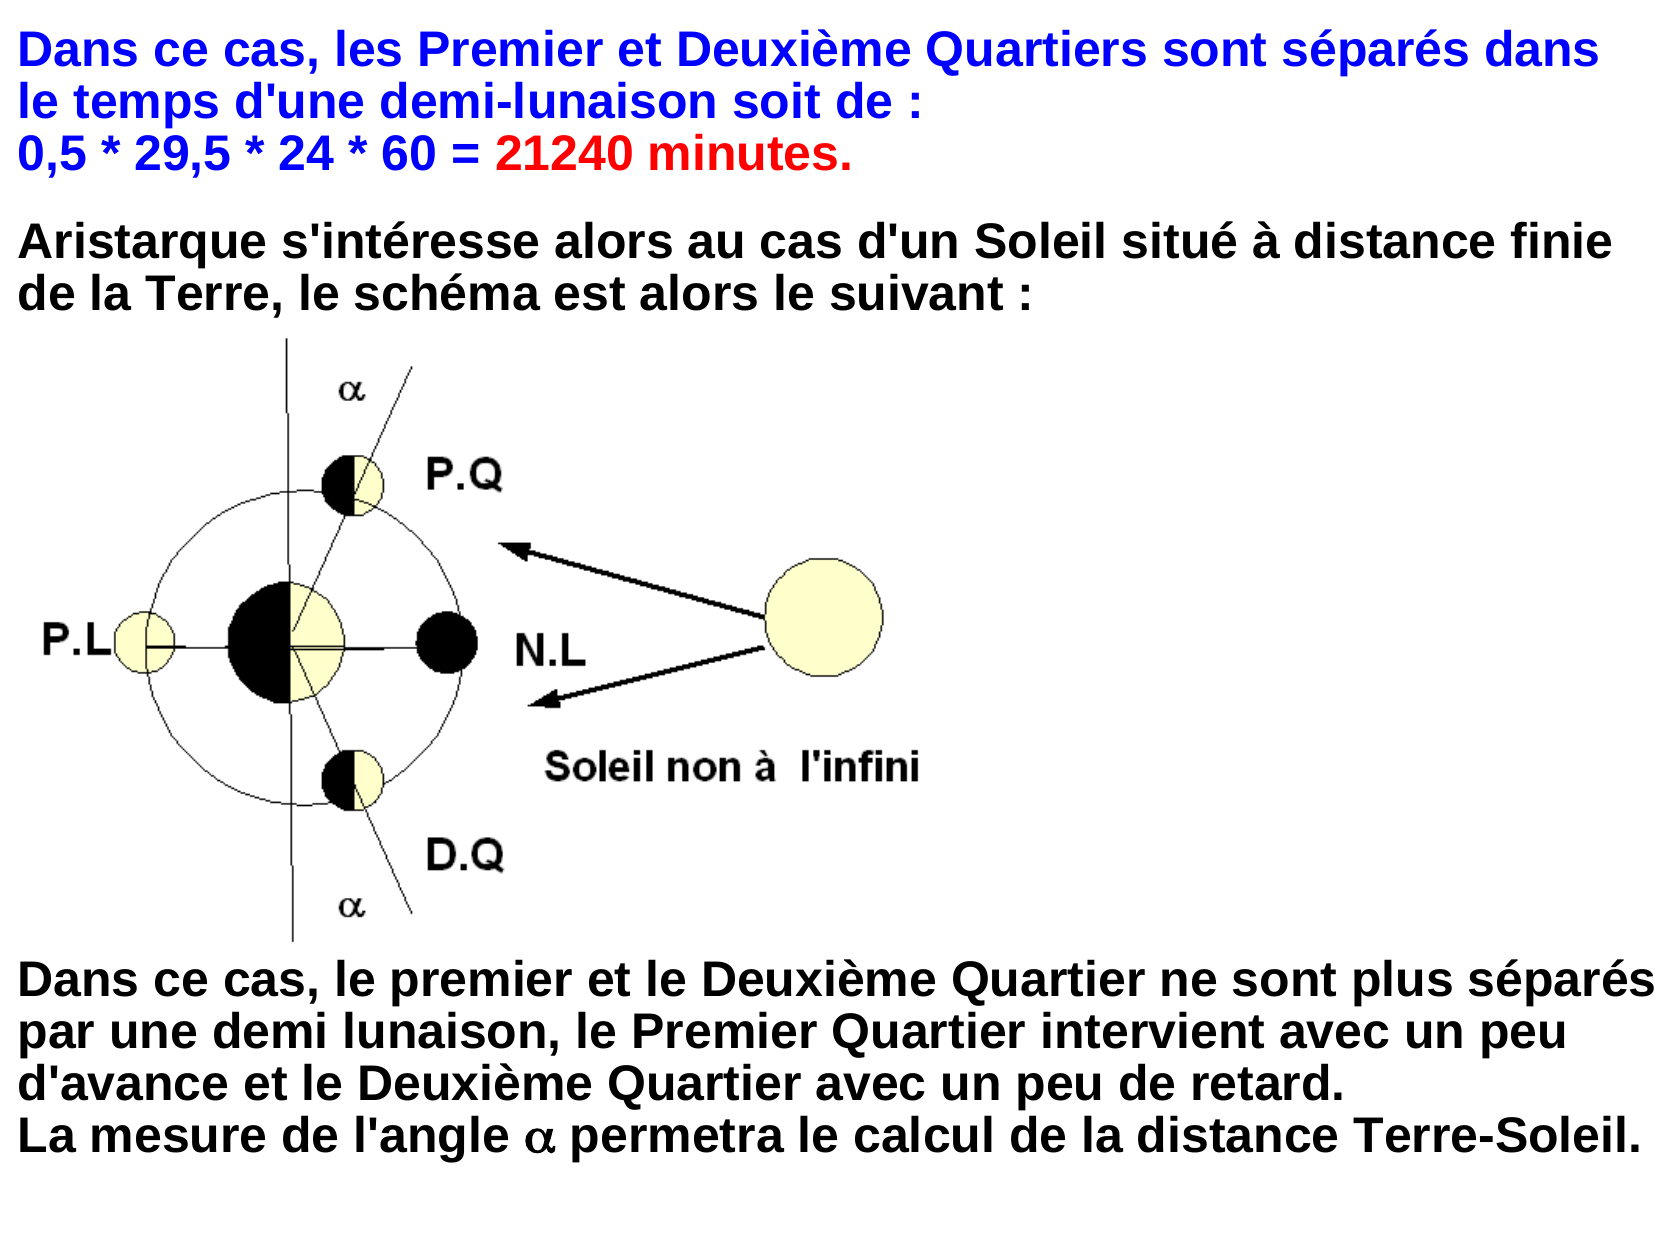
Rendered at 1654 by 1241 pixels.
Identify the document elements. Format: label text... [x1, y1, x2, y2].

text_box Dans ce cas, le premier et le Deuxième Quartier ne sont plus séparés par une demi lunaison, le Premier Quartier intervient avec un peu d'avance et le Deuxième Quartier avec un peu de retard. La mesure de l'angle  permetra le calcul de la distance Terre-Soleil. [0, 944, 1654, 1198]
text_box Dans ce cas, les Premier et Deuxième Quartiers sont séparés dans le temps d'une demi-lunaison soit de : 0,5 * 29,5 * 24 * 60 = 21240 minutes. [0, 15, 1654, 206]
text_box Aristarque s'intéresse alors au cas d'un Soleil situé à distance finie de la Terre, le schéma est alors le suivant : [0, 206, 1654, 342]
picture [27, 342, 1004, 944]
